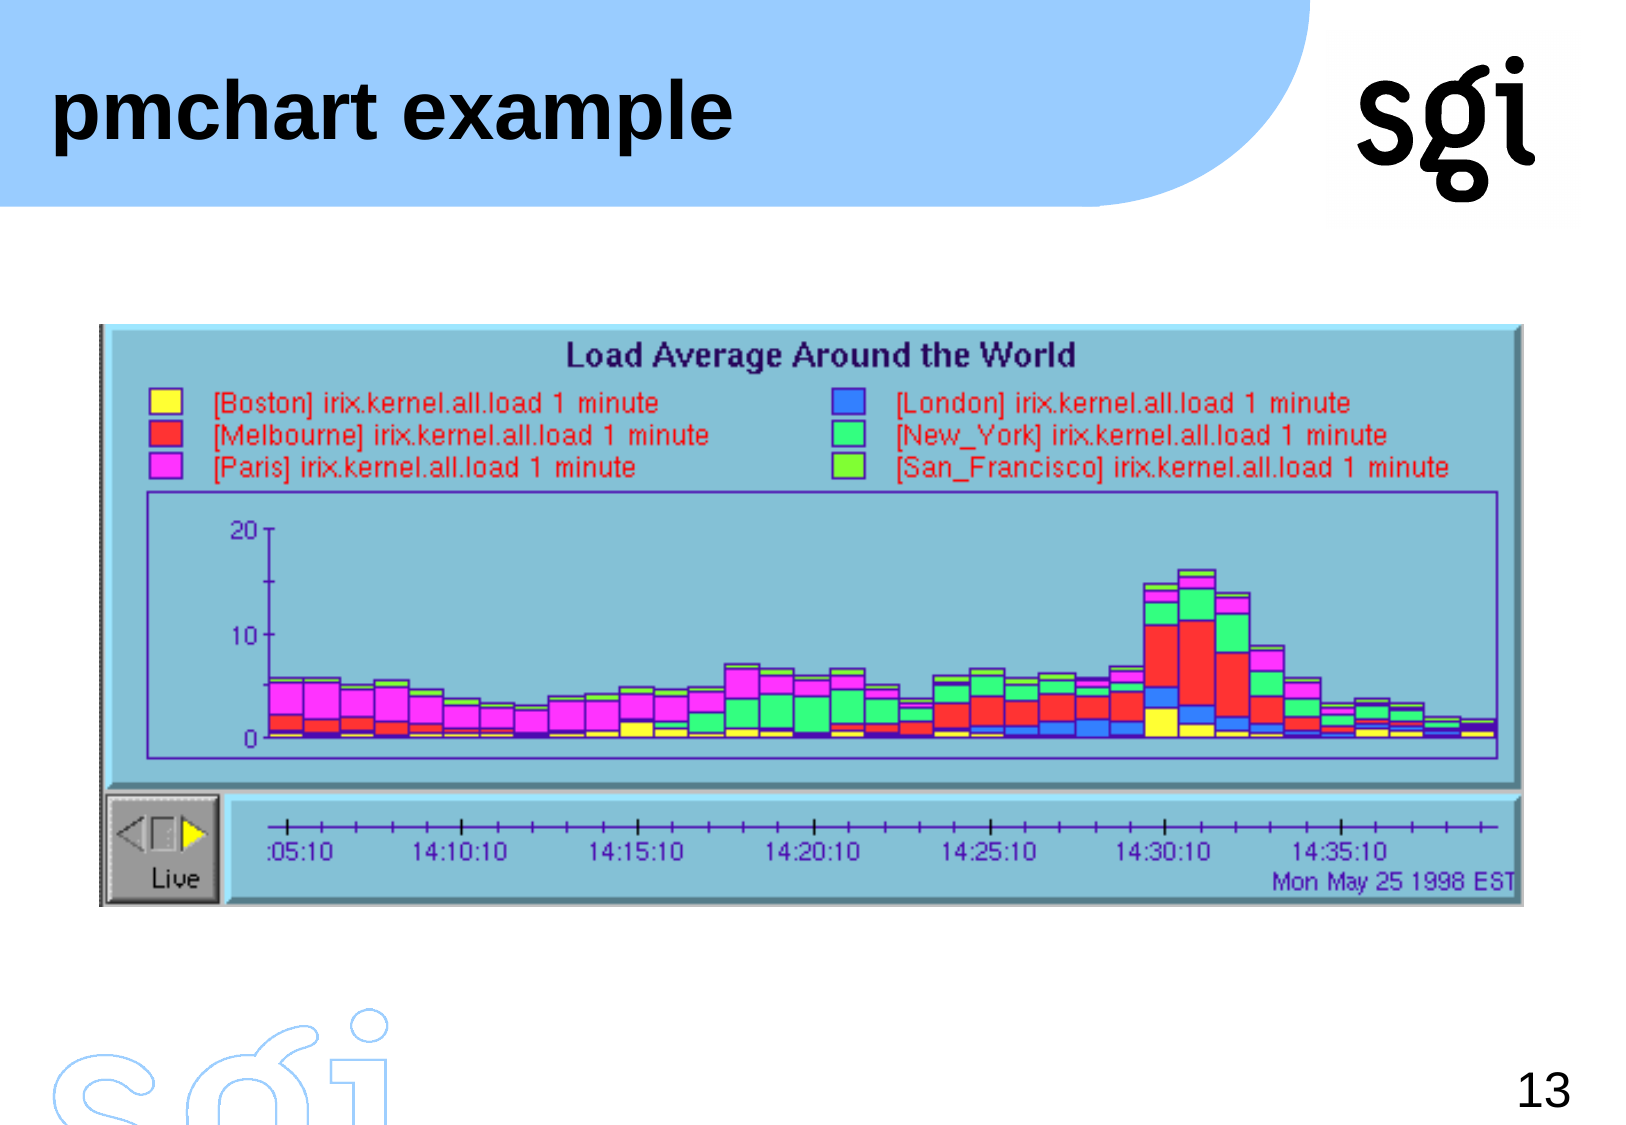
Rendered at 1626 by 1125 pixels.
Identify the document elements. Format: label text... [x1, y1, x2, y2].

picture [99, 324, 1524, 907]
title pmchart example [36, 33, 1318, 199]
